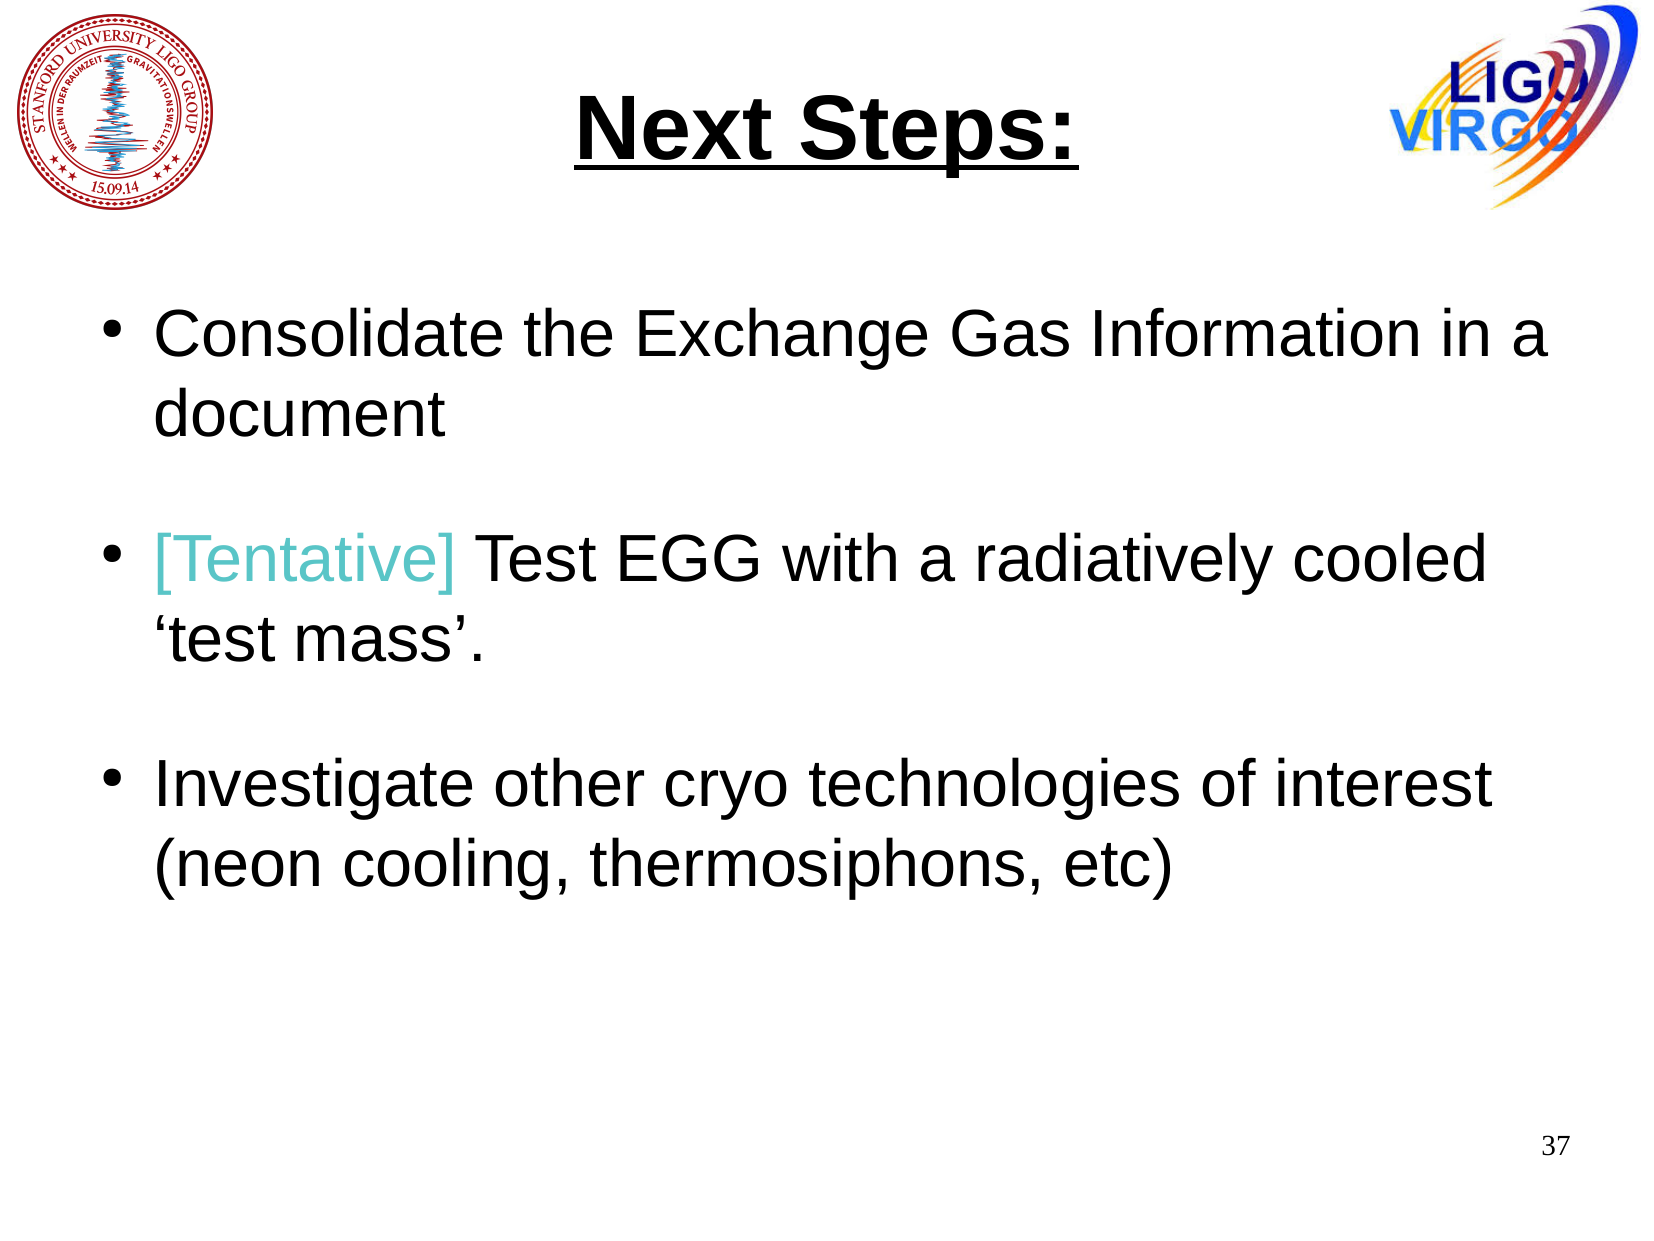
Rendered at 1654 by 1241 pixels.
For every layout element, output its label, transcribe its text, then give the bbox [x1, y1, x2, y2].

picture [1372, 0, 1654, 210]
text_box Consolidate the Exchange Gas Information in a document [Tentative] Test EGG with a radiatively cooled ‘test mass’. Investigate other cryo technologies of interest (neon cooling, thermosiphons, etc) [82, 290, 1571, 1010]
picture [17, 14, 213, 210]
text_box Next Steps: [82, 19, 1571, 227]
